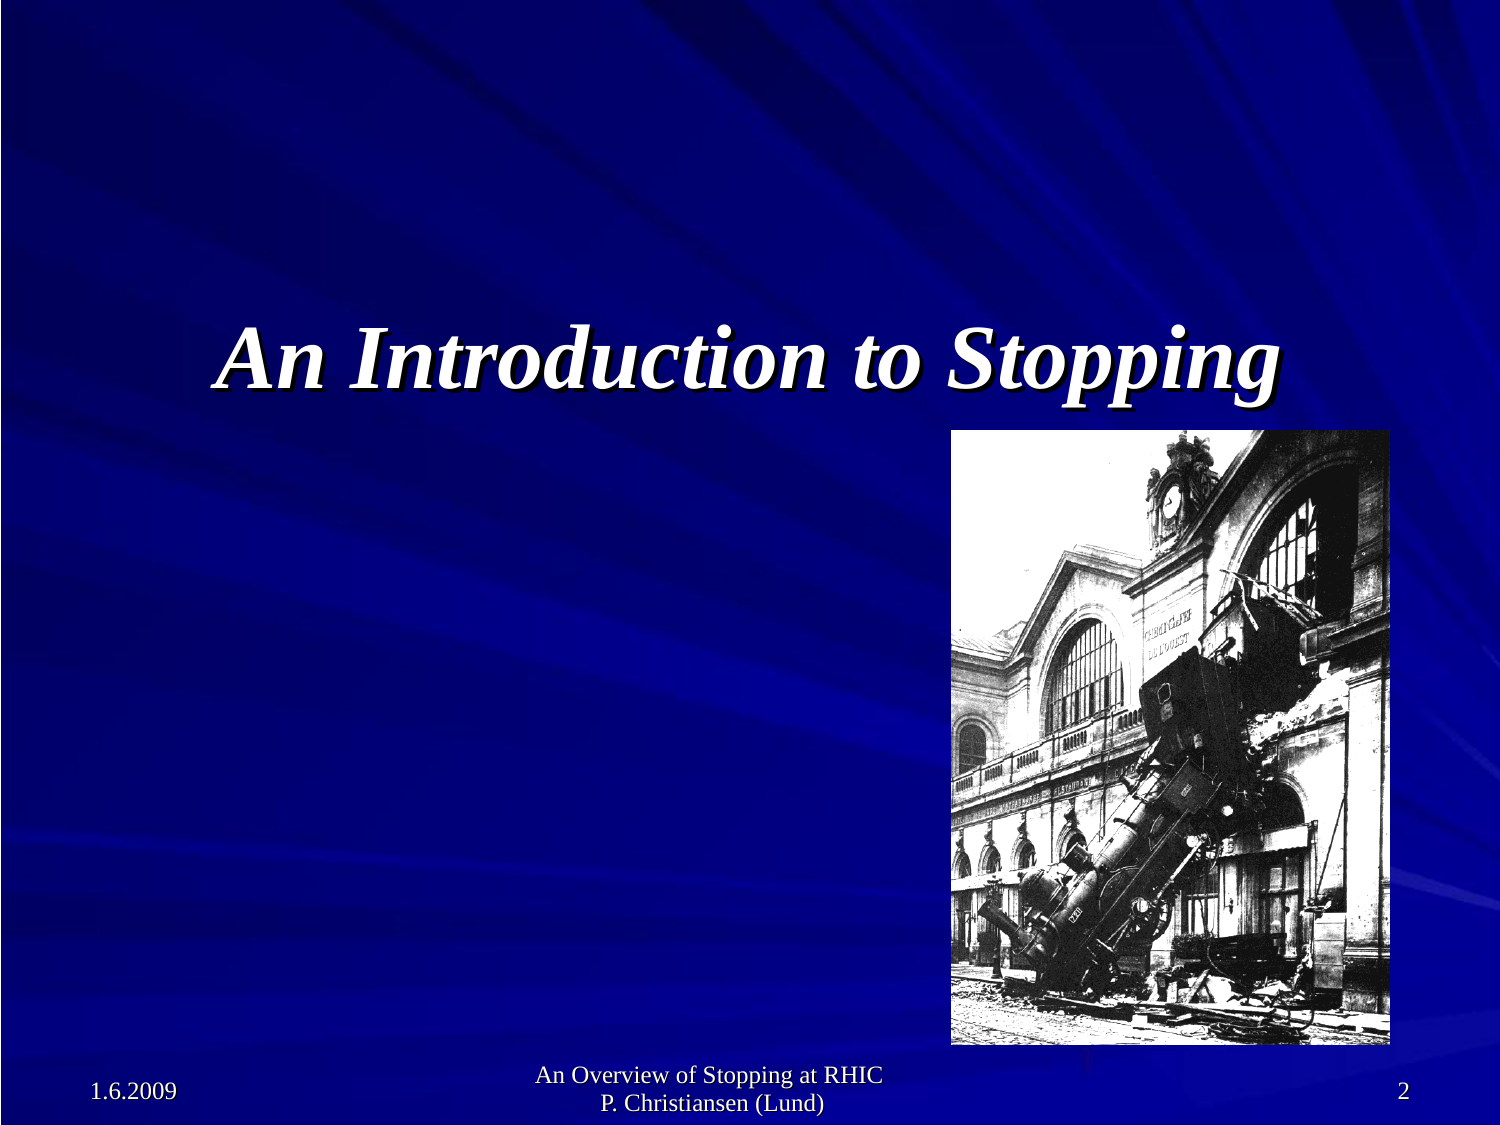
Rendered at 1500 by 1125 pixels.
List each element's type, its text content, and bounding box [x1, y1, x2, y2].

picture [1, 0, 1500, 1125]
title An Introduction to Stopping [75, 263, 1425, 452]
